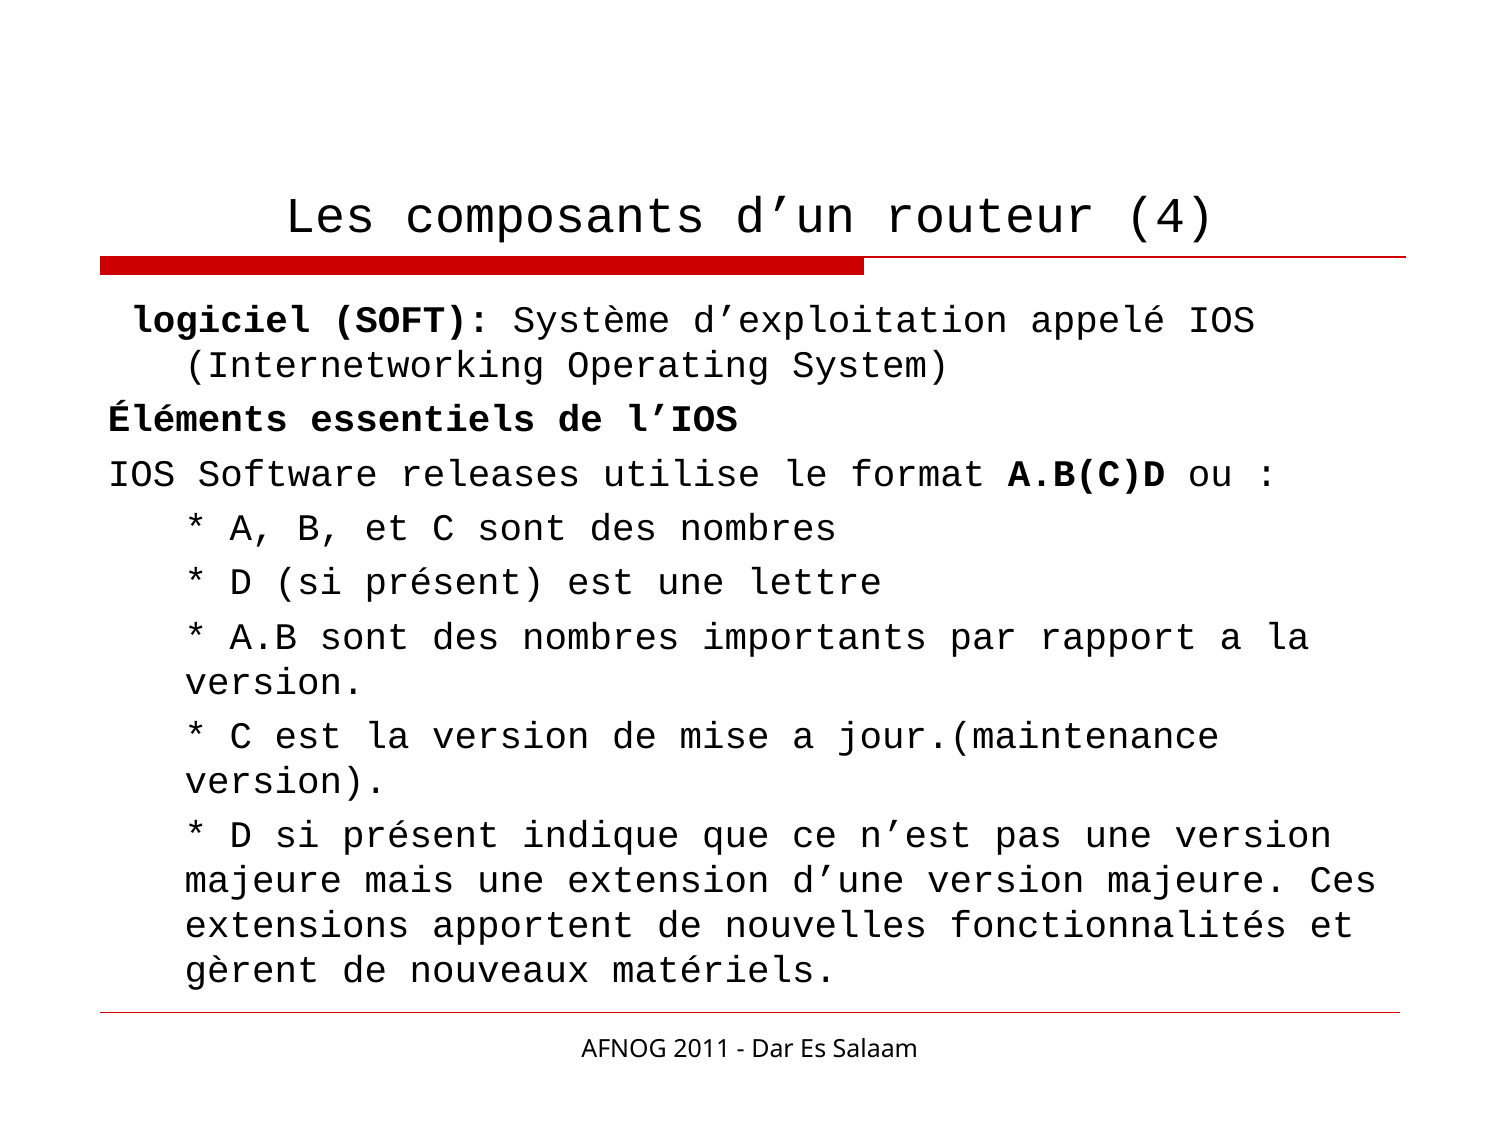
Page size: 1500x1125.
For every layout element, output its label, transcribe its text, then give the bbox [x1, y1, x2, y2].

text_box AFNOG 2011 - Dar Es Salaam [512, 1024, 988, 1103]
title Les composants d’un routeur (4) [94, 49, 1407, 250]
list logiciel (SOFT): Système d’exploitation appelé IOS (Internetworking Operating System) Éléments essentiels de l’IOS IOS Software releases utilise le format A.B(C)D ou : * A, B, et C sont des nombres * D (si présent) est une lettre * A.B sont des nombres importants par rapport a la version. * C est la version de mise a jour.(maintenance version). * D si présent indique que ce n’est pas une version majeure mais une extension d’une version majeure. Ces extensions apportent de nouvelles fonctionnalités et gèrent de nouveaux matériels. [92, 287, 1406, 998]
